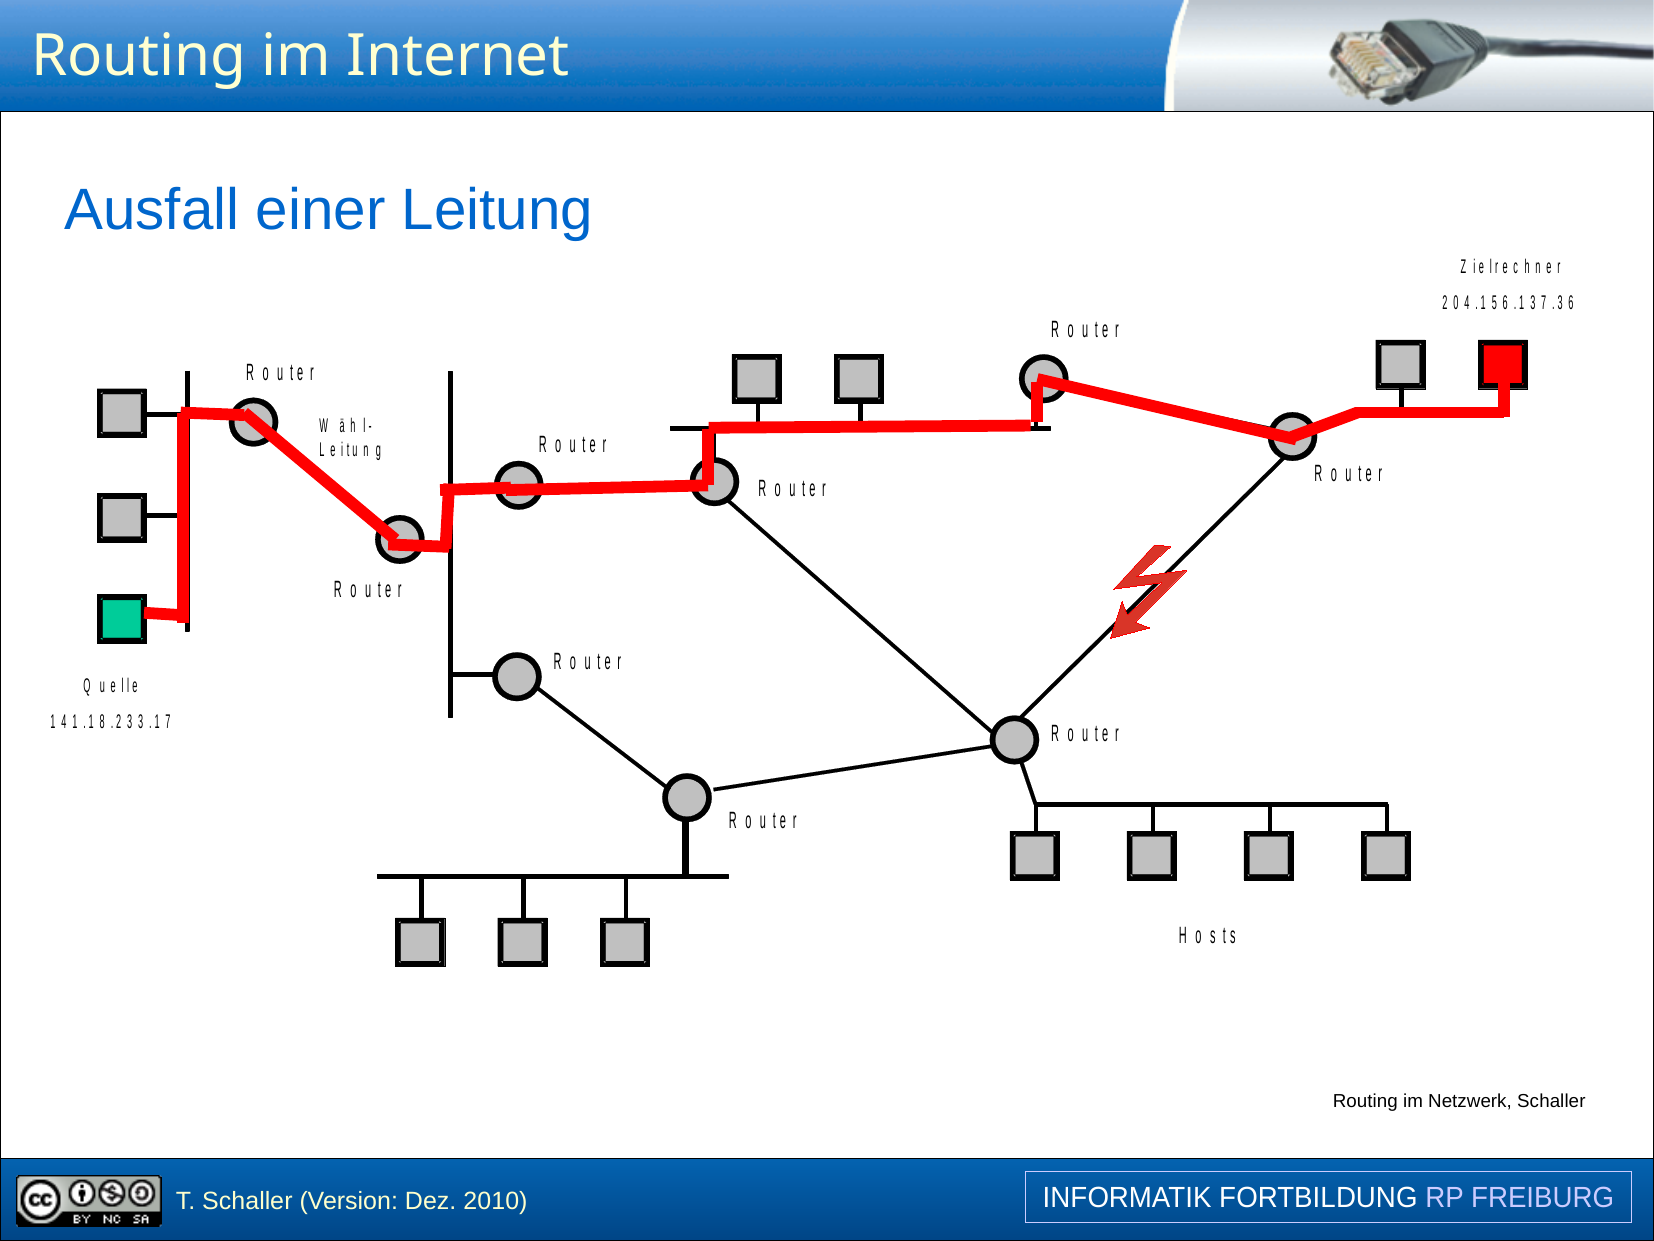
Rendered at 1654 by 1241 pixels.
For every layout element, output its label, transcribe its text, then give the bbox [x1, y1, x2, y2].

picture [37, 246, 1593, 968]
picture [16, 1175, 162, 1227]
title Routing im Internet [31, 18, 1151, 89]
text_box Ausfall einer Leitung [49, 169, 609, 250]
picture [0, 0, 1654, 111]
text_box Routing im Netzwerk, Schaller [1318, 1083, 1602, 1121]
text_box [1110, 545, 1187, 639]
